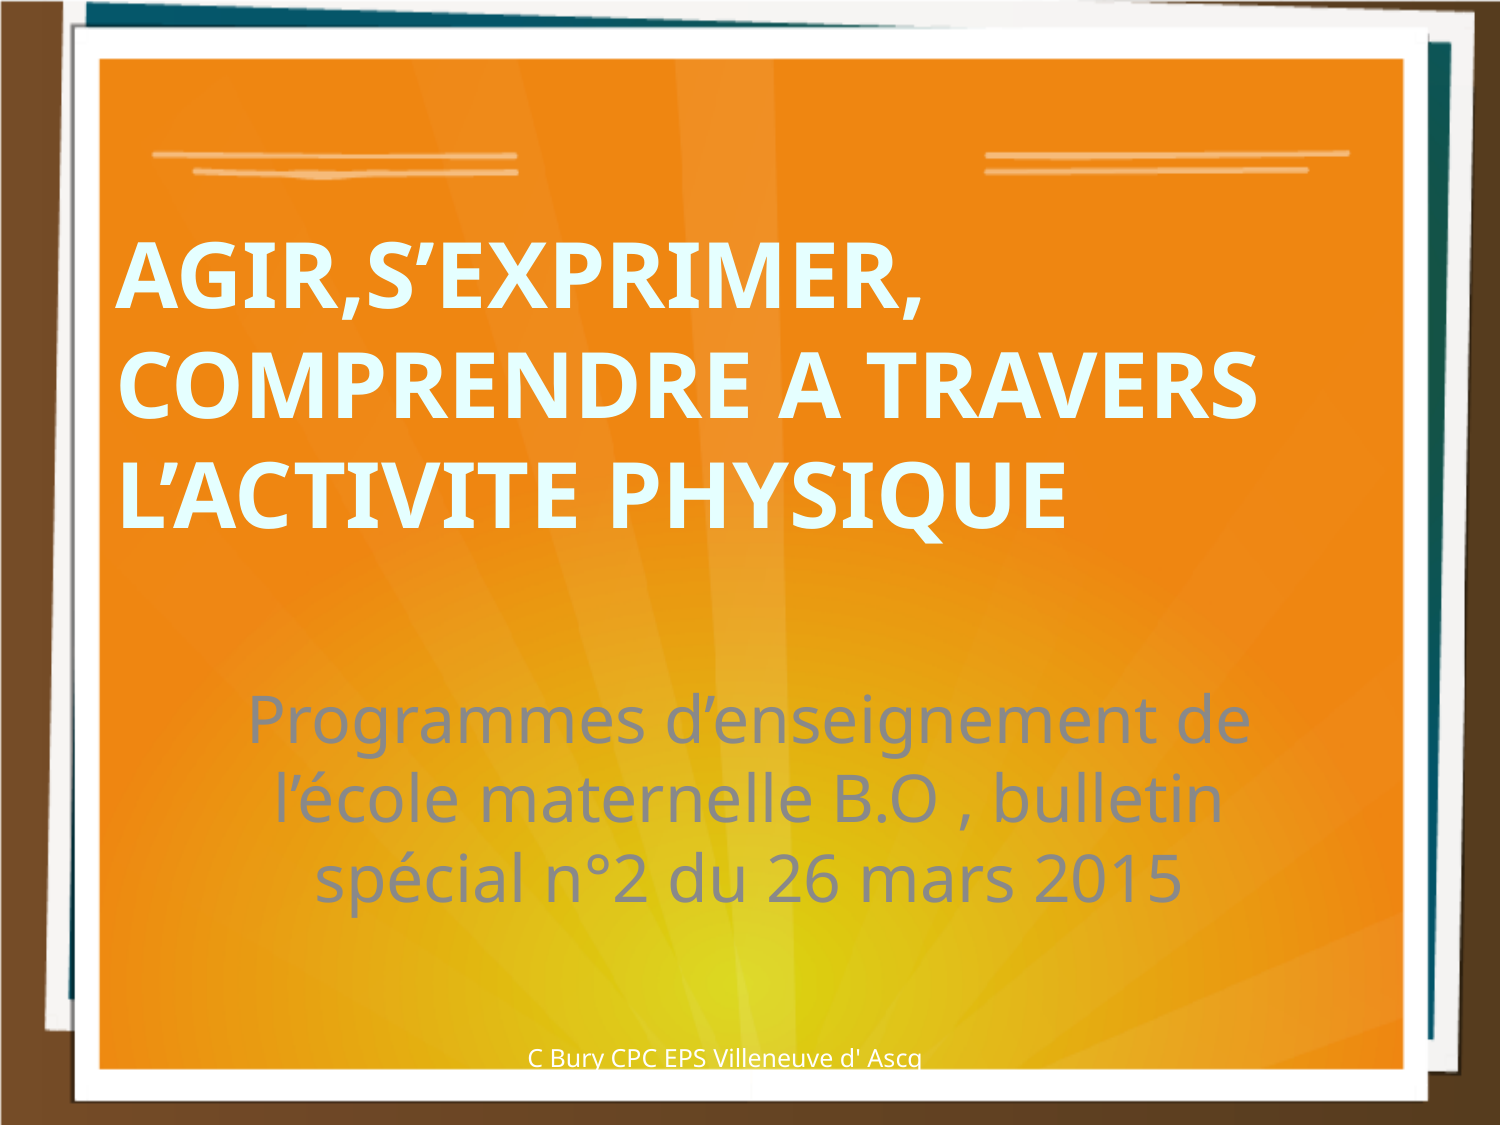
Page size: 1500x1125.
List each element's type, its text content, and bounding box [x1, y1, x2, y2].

title AGIR,S’EXPRIMER, COMPRENDRE A TRAVERS L’ACTIVITE PHYSIQUE [100, 172, 1388, 591]
footer C Bury CPC EPS Villeneuve d' Ascq sud [512, 1042, 988, 1103]
subtitle Programmes d’enseignement de l’école maternelle B.O , bulletin spécial n°2 du 26 mars 2015 [224, 666, 1276, 927]
picture [0, 0, 1500, 1125]
